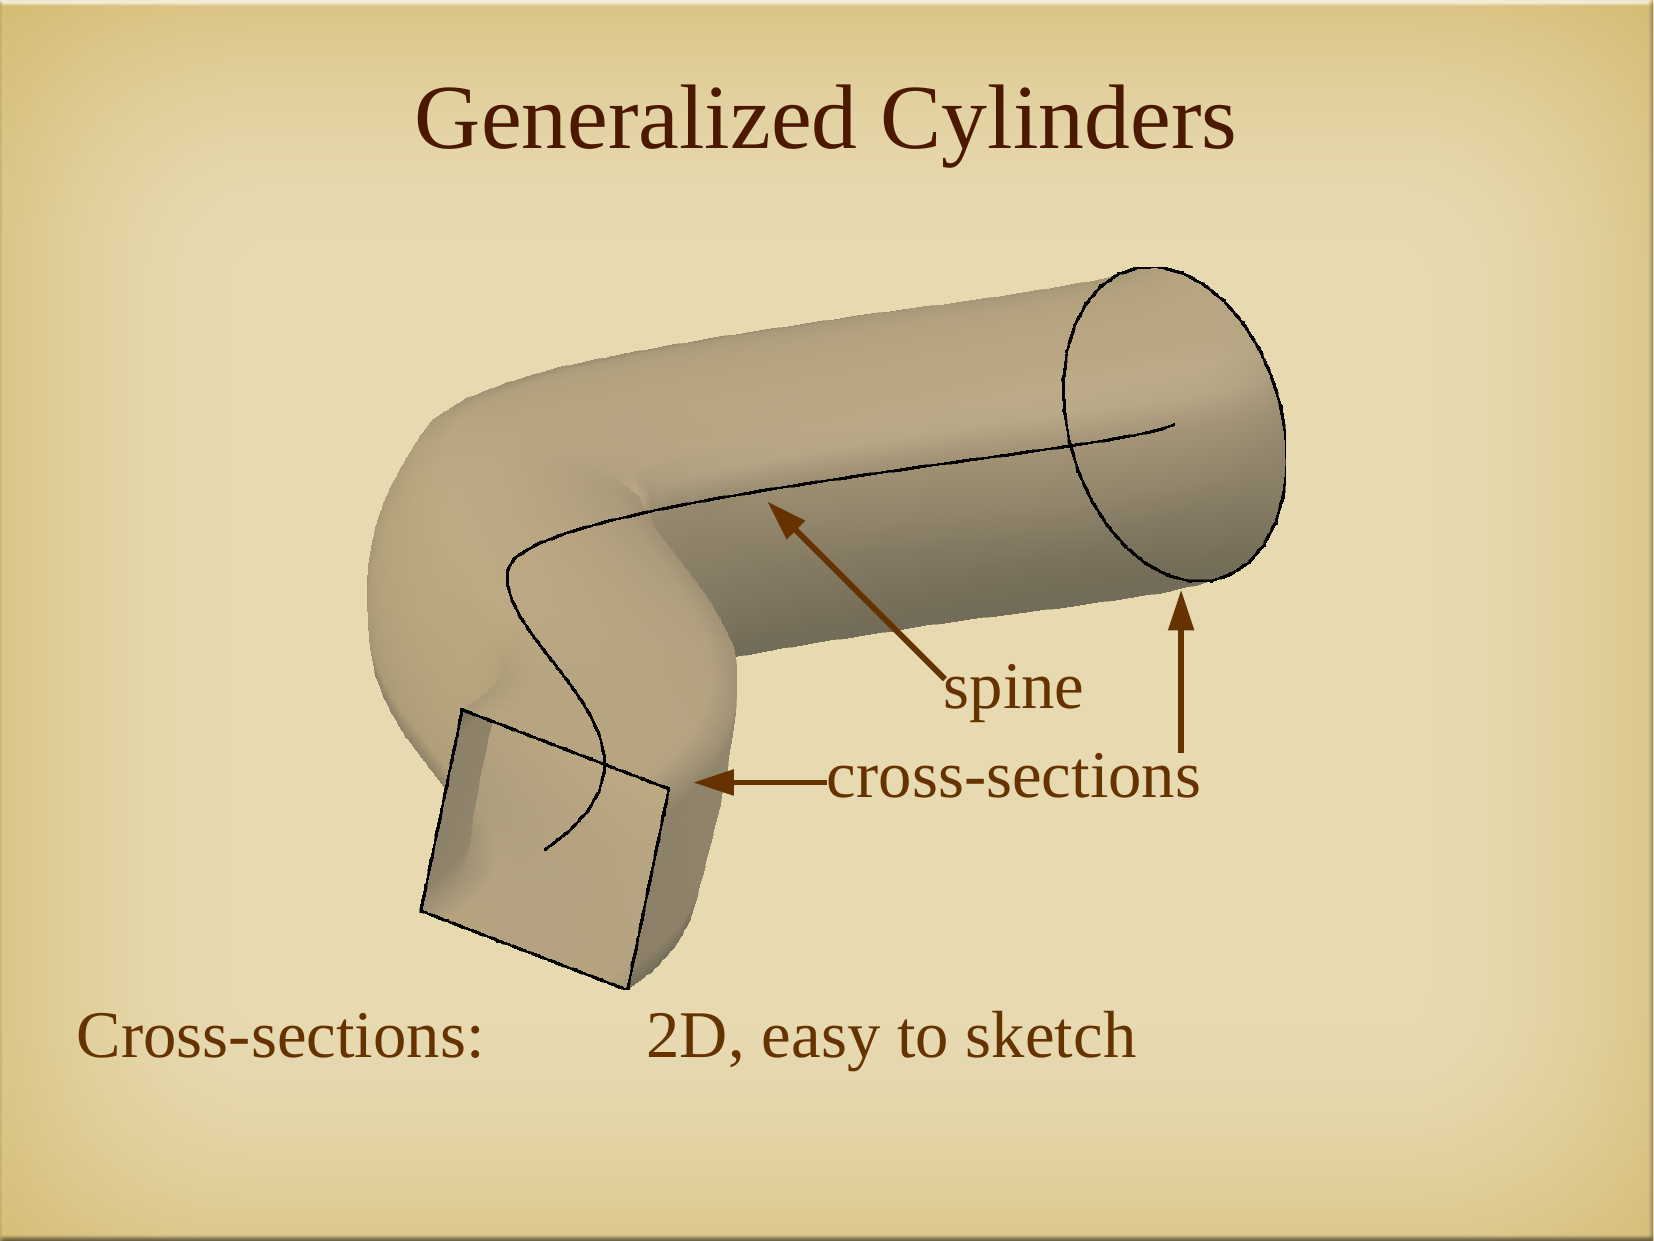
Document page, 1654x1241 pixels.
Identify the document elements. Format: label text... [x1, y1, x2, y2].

picture [0, 0, 1654, 1241]
title Generalized Cylinders [59, 58, 1595, 178]
list Cross-sections: 2D, easy to sketch [59, 206, 1595, 1182]
text_box spine [943, 649, 1086, 724]
